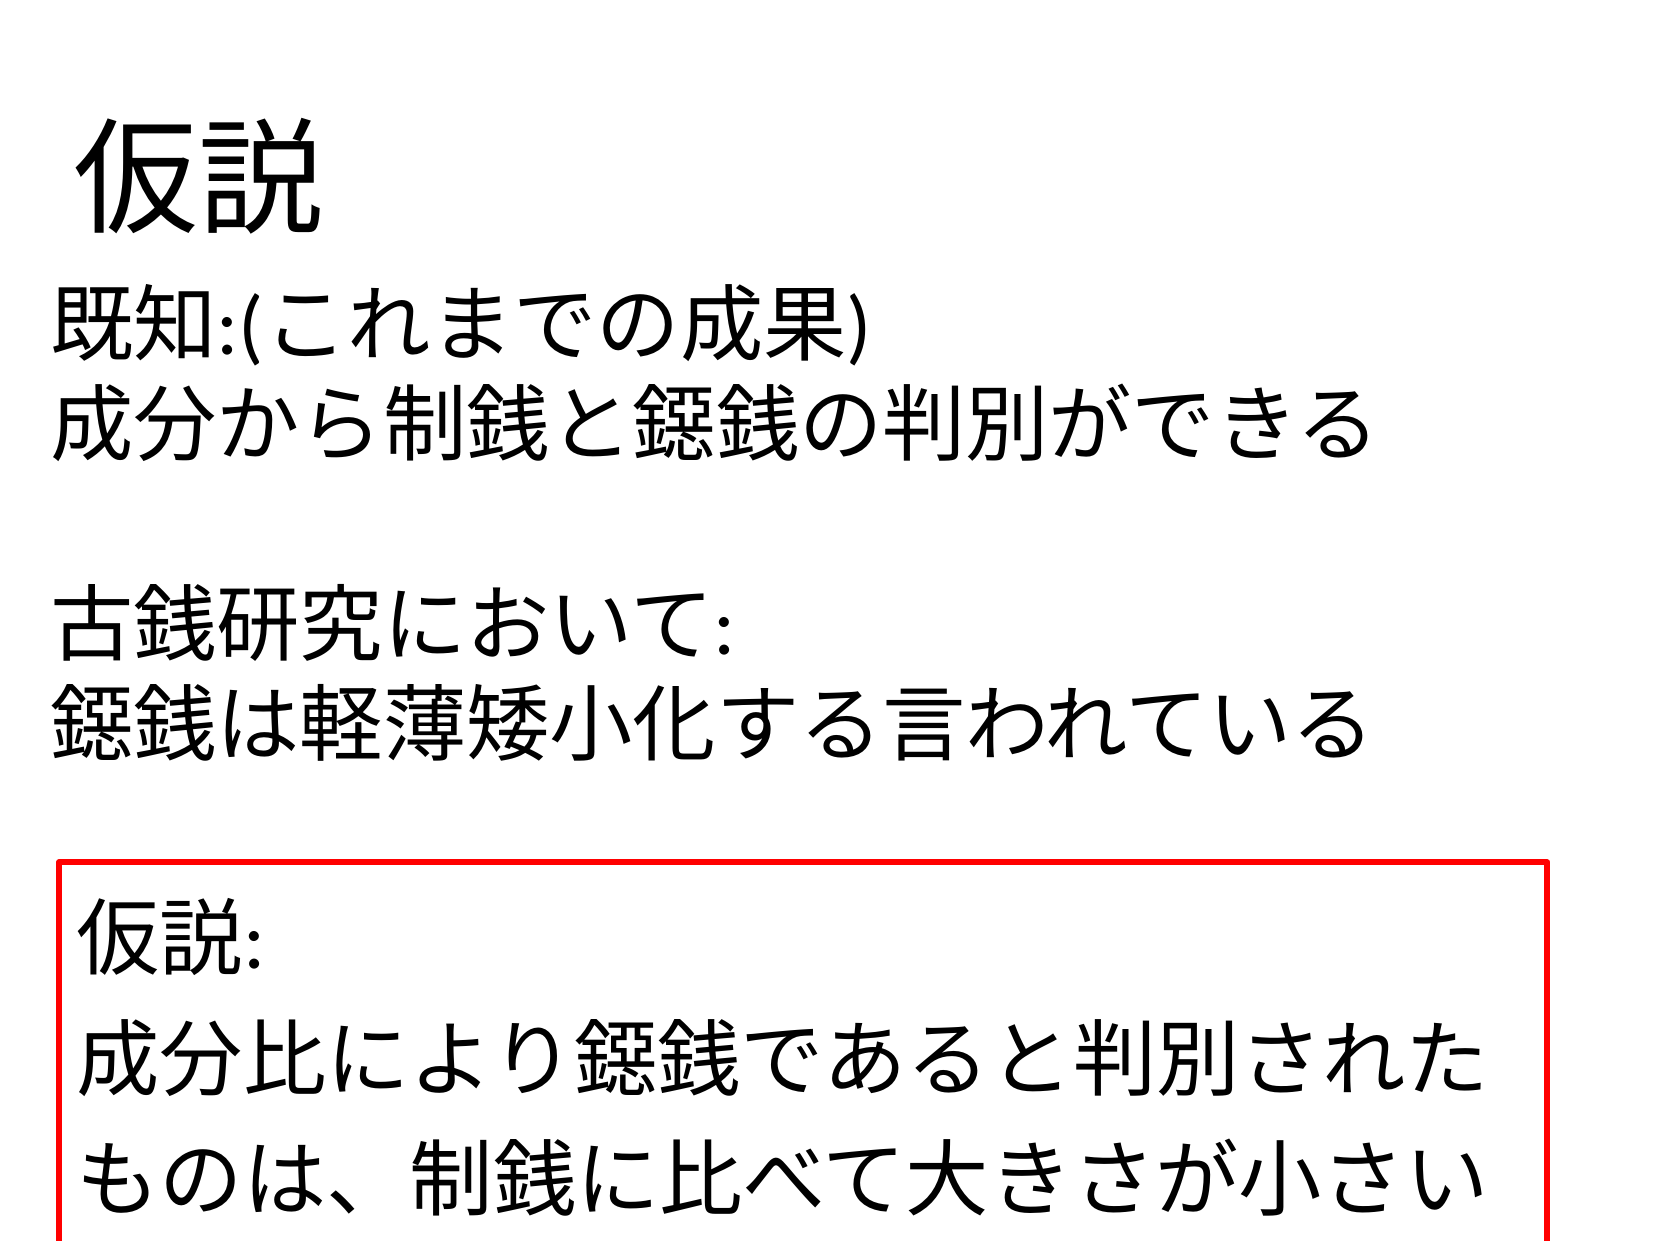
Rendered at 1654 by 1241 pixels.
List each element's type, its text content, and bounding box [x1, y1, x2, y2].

text_box 仮説 [59, 70, 339, 245]
text_box 既知:(これまでの成果) 成分から制銭と鐚銭の判別ができる 古銭研究において: 鐚銭は軽薄矮小化する言われている [35, 218, 1607, 779]
text_box 仮説: 成分比により鐚銭であると判別されたものは、制銭に比べて大きさが小さい [59, 862, 1548, 1208]
